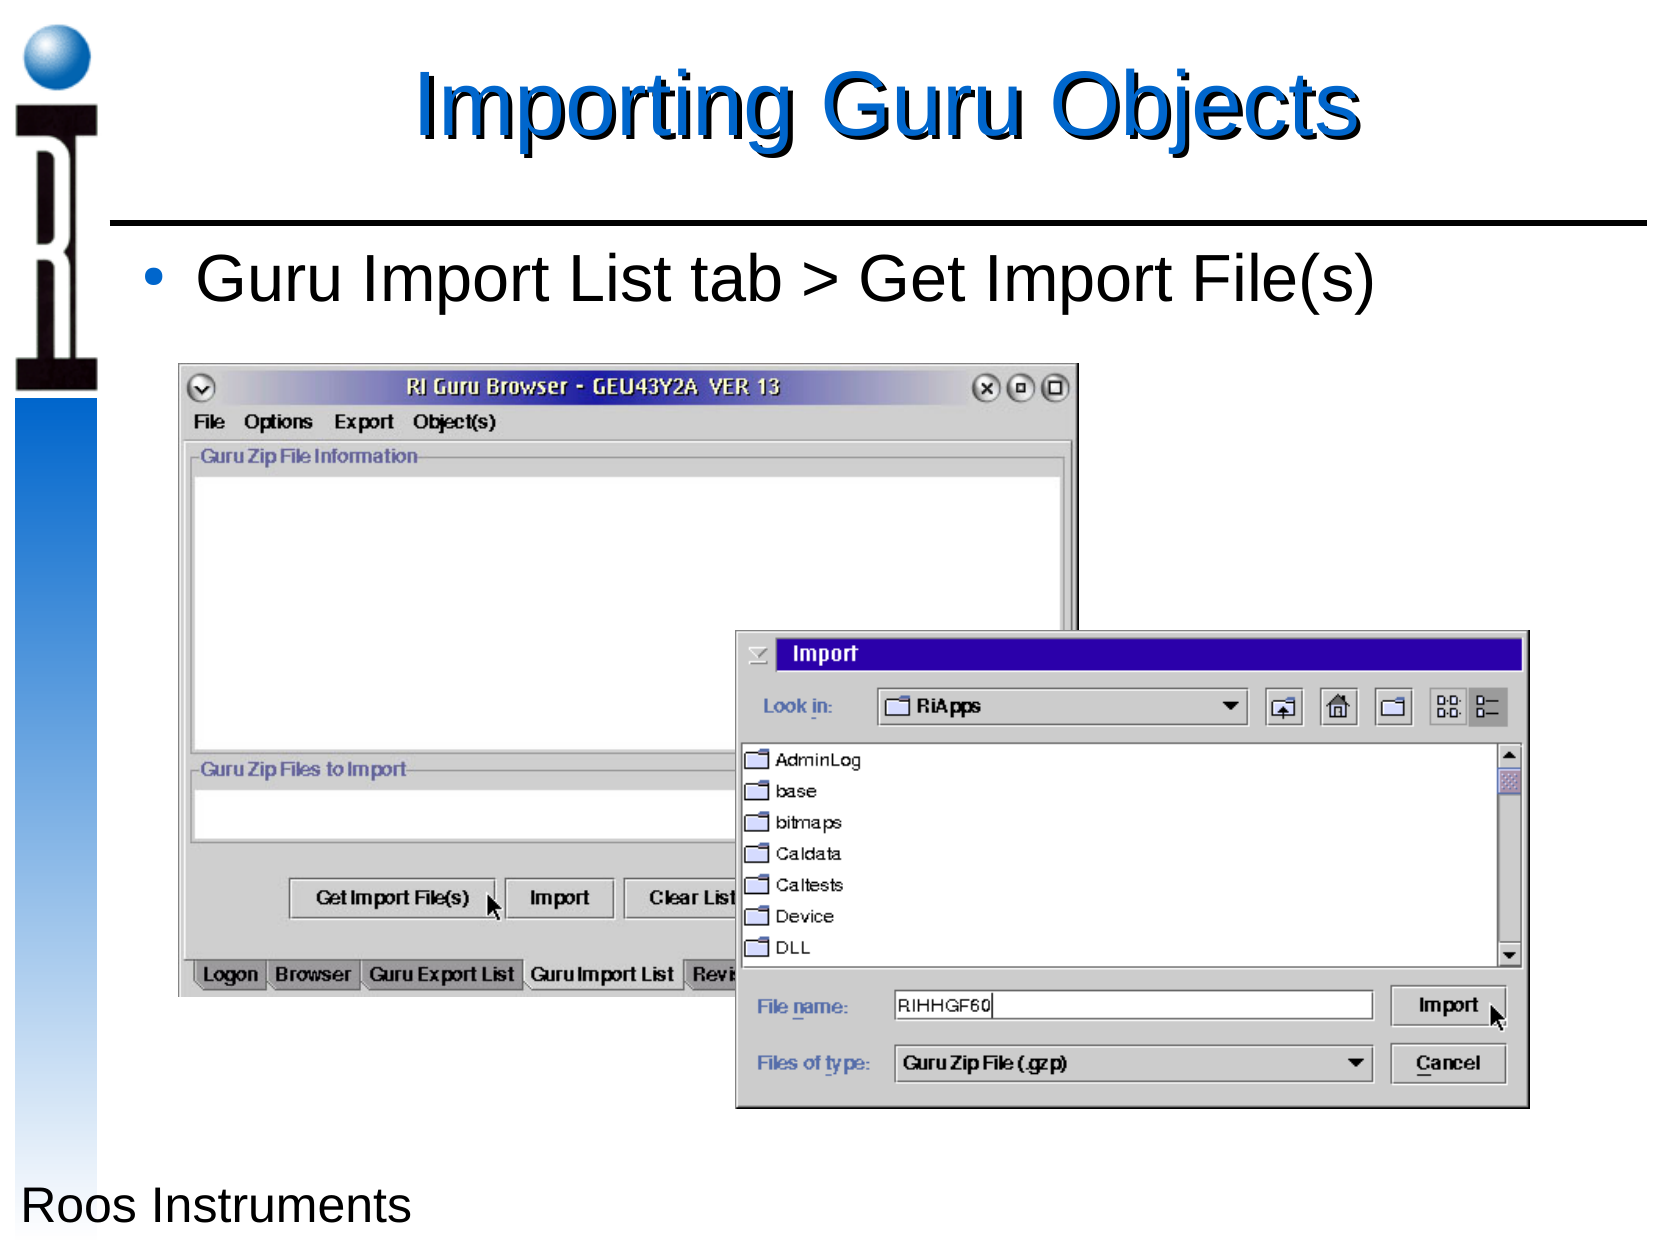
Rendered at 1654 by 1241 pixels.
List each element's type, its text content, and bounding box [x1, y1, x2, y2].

picture [11, 20, 103, 398]
list Guru Import List tab > Get Import File(s) [124, 240, 1654, 1094]
picture [178, 363, 1530, 1109]
title Importing Guru Objects [121, 7, 1654, 200]
